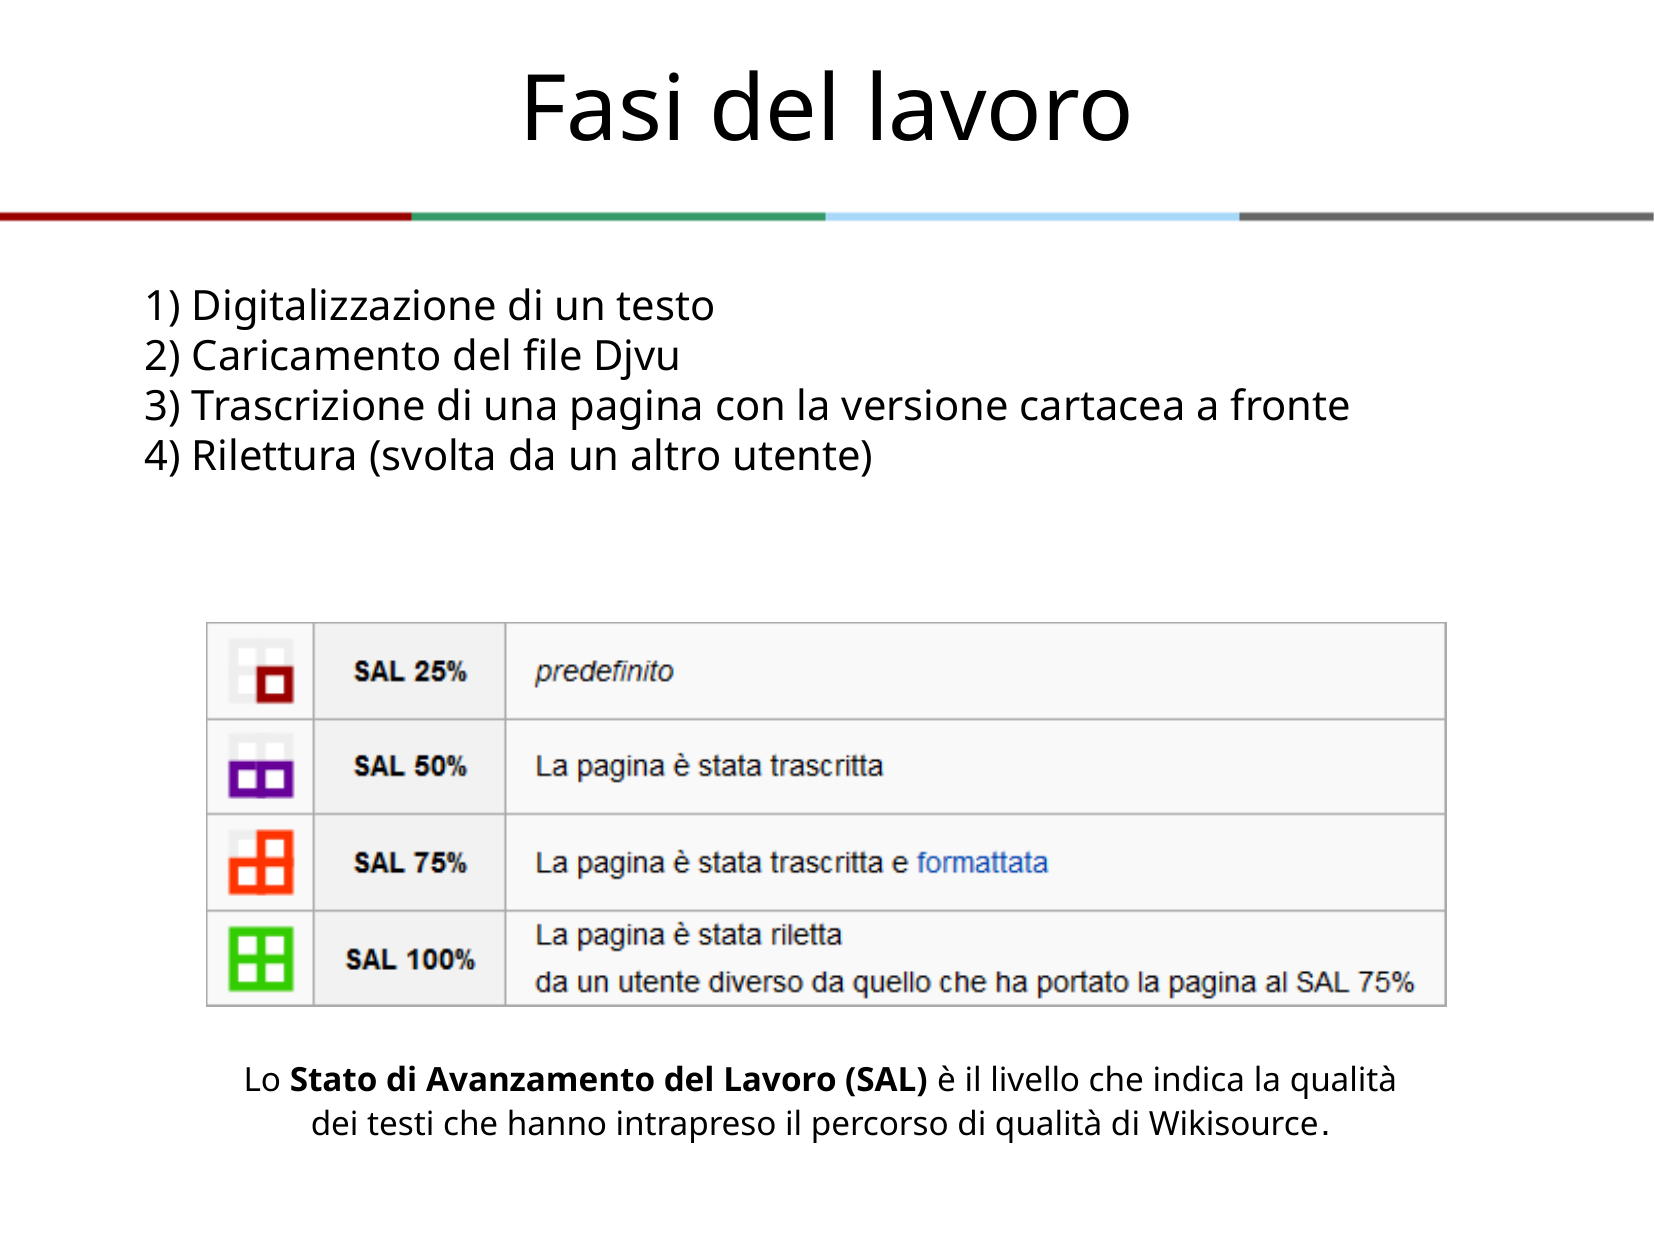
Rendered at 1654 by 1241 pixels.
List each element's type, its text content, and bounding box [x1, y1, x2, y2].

text_box Lo Stato di Avanzamento del Lavoro (SAL) è il livello che indica la qualità dei testi che hanno intrapreso il percorso di qualità di Wikisource. [200, 1050, 1441, 1193]
picture [0, 200, 1654, 235]
picture [206, 622, 1447, 1007]
text_box Digitalizzazione di un testo Caricamento del file Djvu Trascrizione di una pagina con la versione cartacea a fronte Rilettura (svolta da un altro utente) [129, 271, 1571, 591]
text_box Fasi del lavoro [65, 0, 1589, 200]
